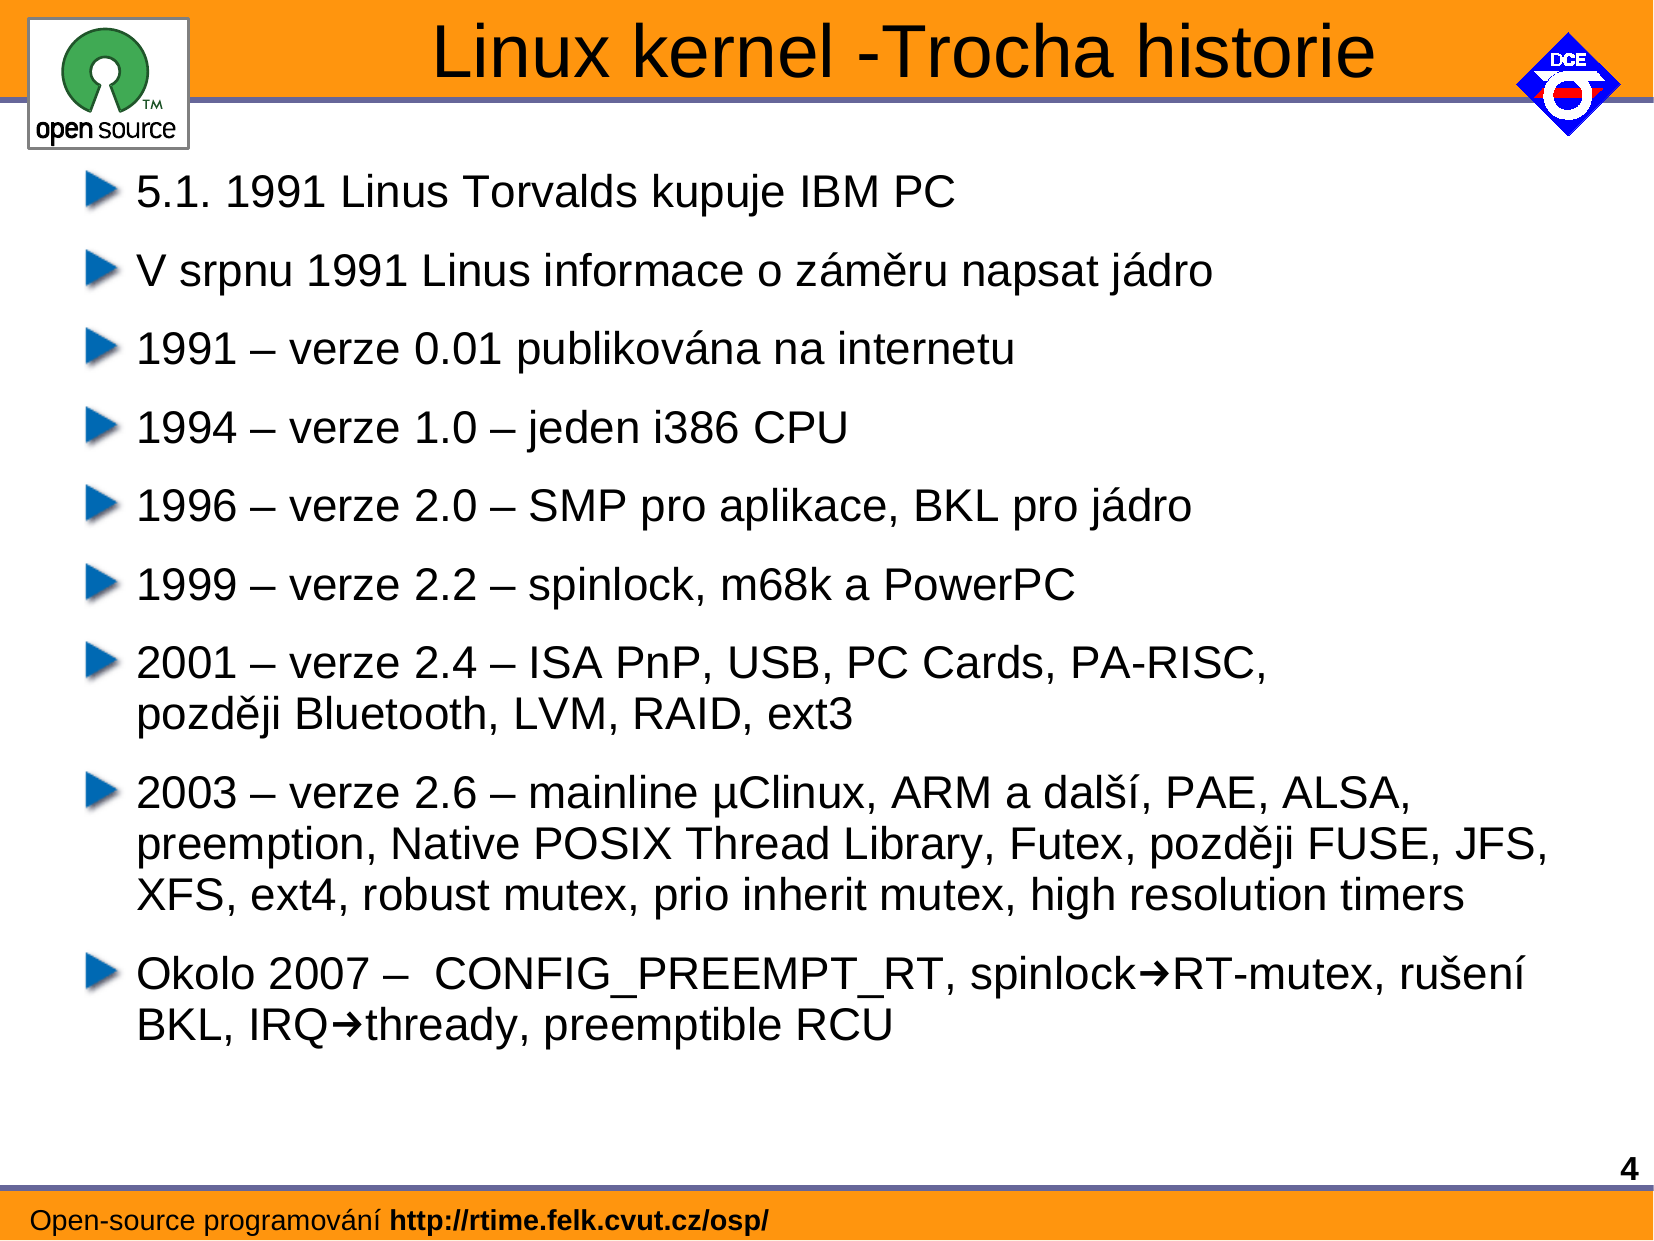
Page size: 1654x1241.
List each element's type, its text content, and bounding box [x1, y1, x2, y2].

list 5.1. 1991 Linus Torvalds kupuje IBM PC V srpnu 1991 Linus informace o záměru napsat jádro 1991 – verze 0.01 publikována na internetu 1994 – verze 1.0 – jeden i386 CPU 1996 – verze 2.0 – SMP pro aplikace, BKL pro jádro 1999 – verze 2.2 – spinlock, m68k a PowerPC 2001 – verze 2.4 – ISA PnP, USB, PC Cards, PA-RISC, později Bluetooth, LVM, RAID, ext3 2003 – verze 2.6 – mainline µClinux, ARM a další, PAE, ALSA, preemption, Native POSIX Thread Library, Futex, později FUSE, JFS, XFS, ext4, robust mutex, prio inherit mutex, high resolution timers Okolo 2007 – CONFIG_PREEMPT_RT, spinlock→RT-mutex, rušení BKL, IRQ→thready, preemptible RCU [65, 166, 1589, 1127]
title Linux kernel -Trocha historie [178, 4, 1631, 98]
